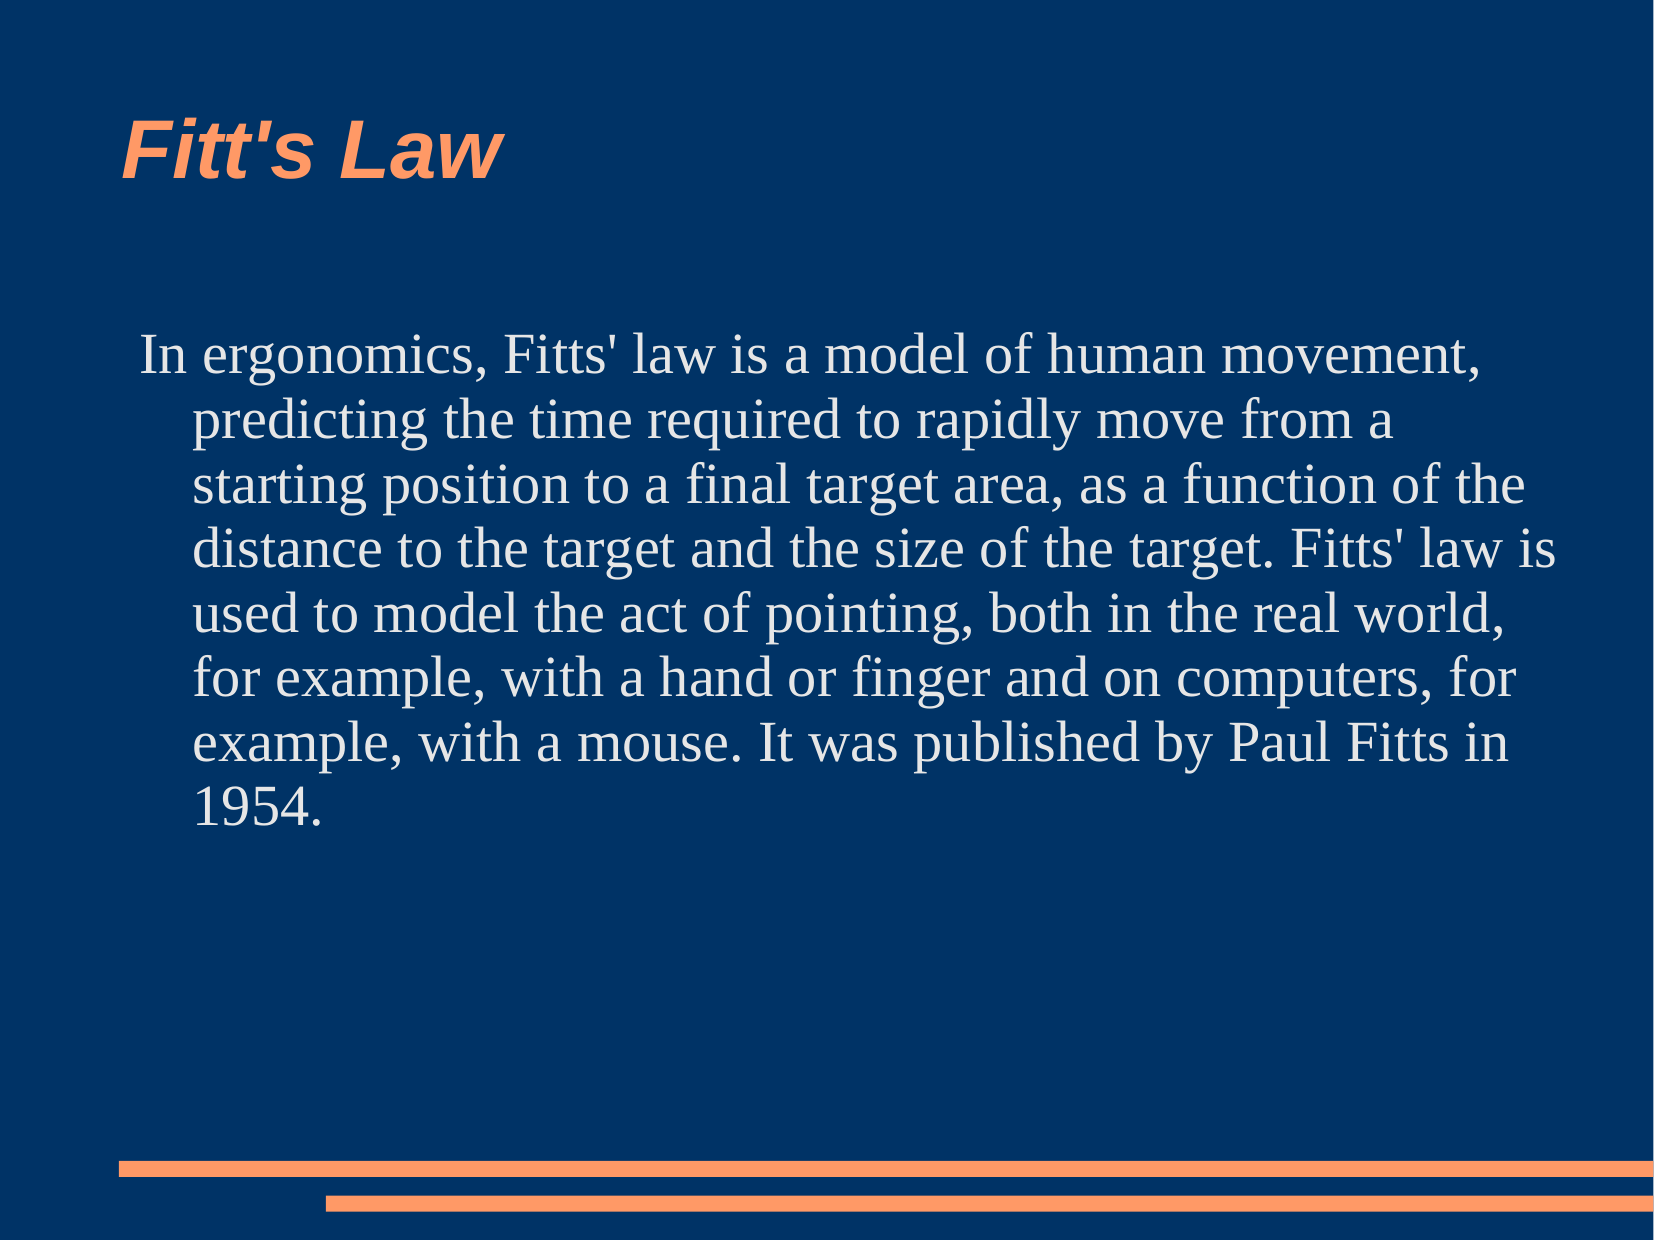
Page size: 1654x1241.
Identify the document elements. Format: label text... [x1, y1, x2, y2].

title Fitt's Law [121, 46, 1534, 254]
list In ergonomics, Fitts' law is a model of human movement, predicting the time required to rapidly move from a starting position to a final target area, as a function of the distance to the target and the size of the target. Fitts' law is used to model the act of pointing, both in the real world, for example, with a hand or finger and on computers, for example, with a mouse. It was published by Paul Fitts in 1954. [121, 322, 1561, 1118]
